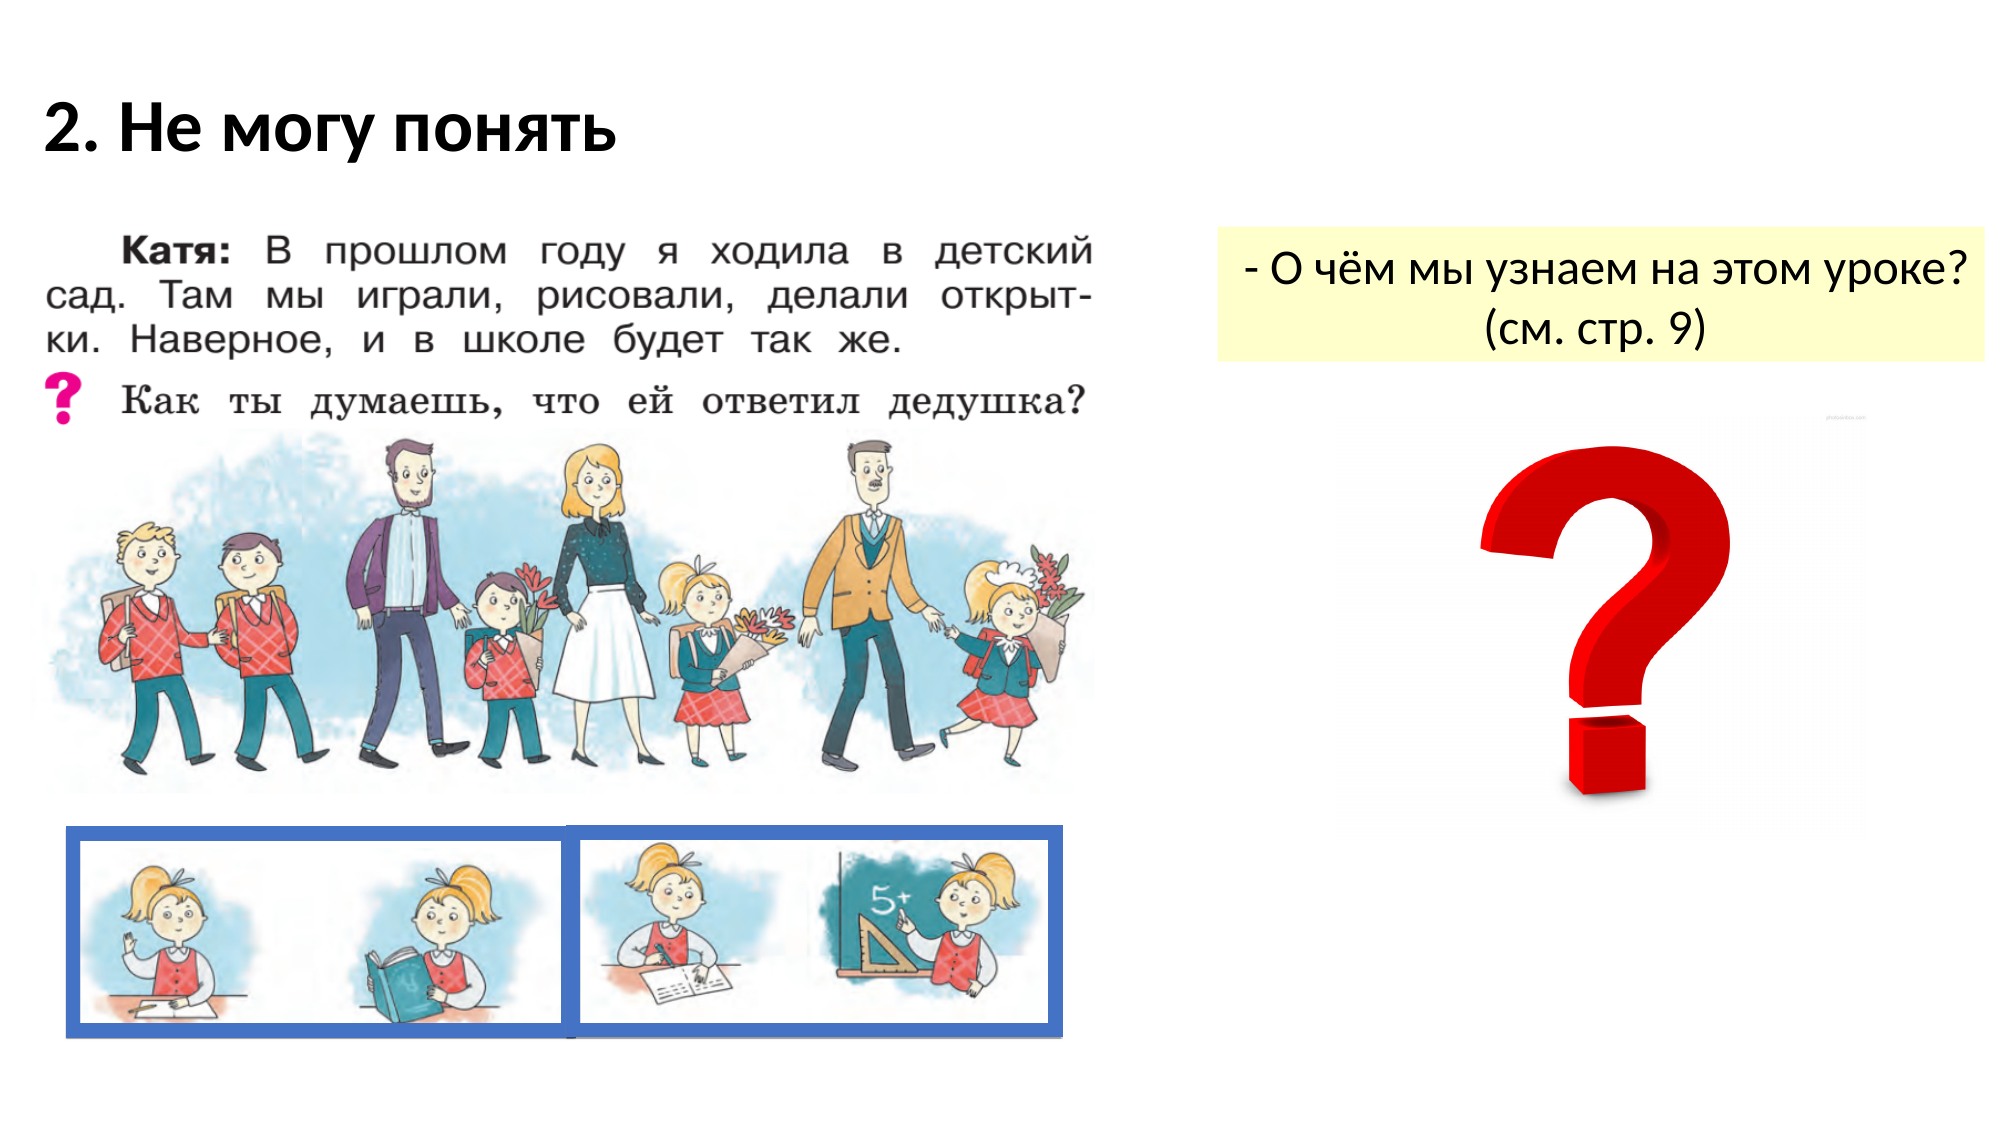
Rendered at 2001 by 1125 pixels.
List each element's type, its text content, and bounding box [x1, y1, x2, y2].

picture [580, 839, 1049, 1023]
picture [1335, 414, 1868, 840]
text_box - О чём мы узнаем на этом уроке? (см. стр. 9) [1217, 226, 1985, 362]
picture [80, 840, 561, 1024]
picture [4, 207, 1161, 801]
title 2. Не могу понять [28, 46, 1161, 208]
